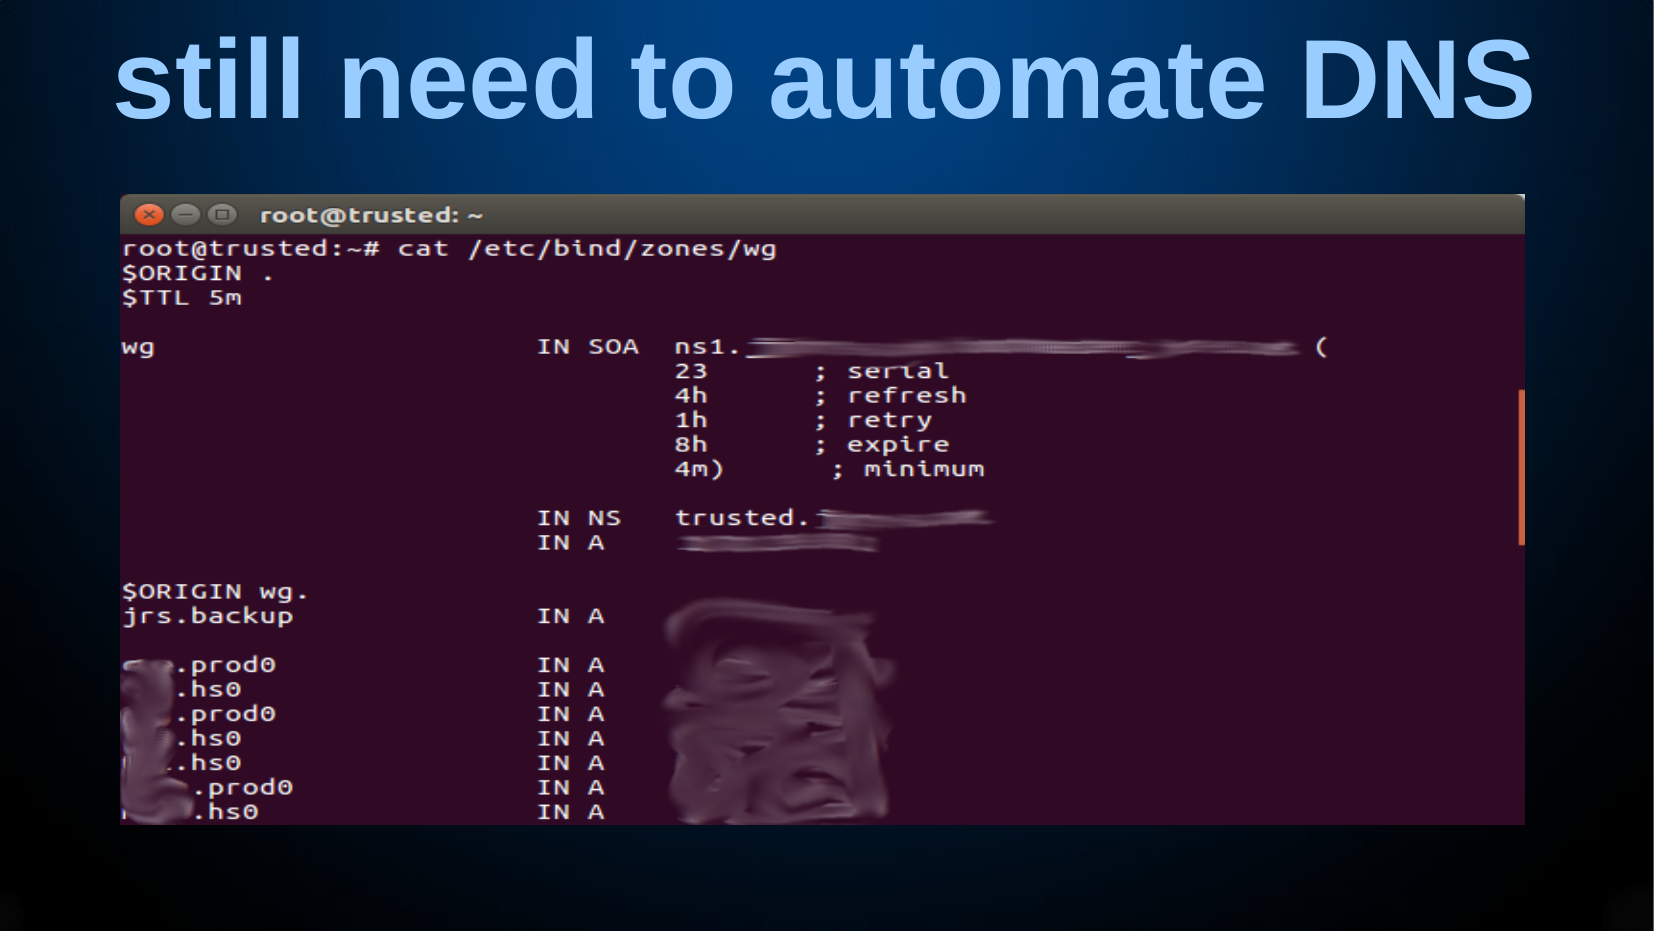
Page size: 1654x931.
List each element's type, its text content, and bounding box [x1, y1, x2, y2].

title still need to automate DNS [0, 2, 1651, 158]
picture [0, 0, 1654, 931]
